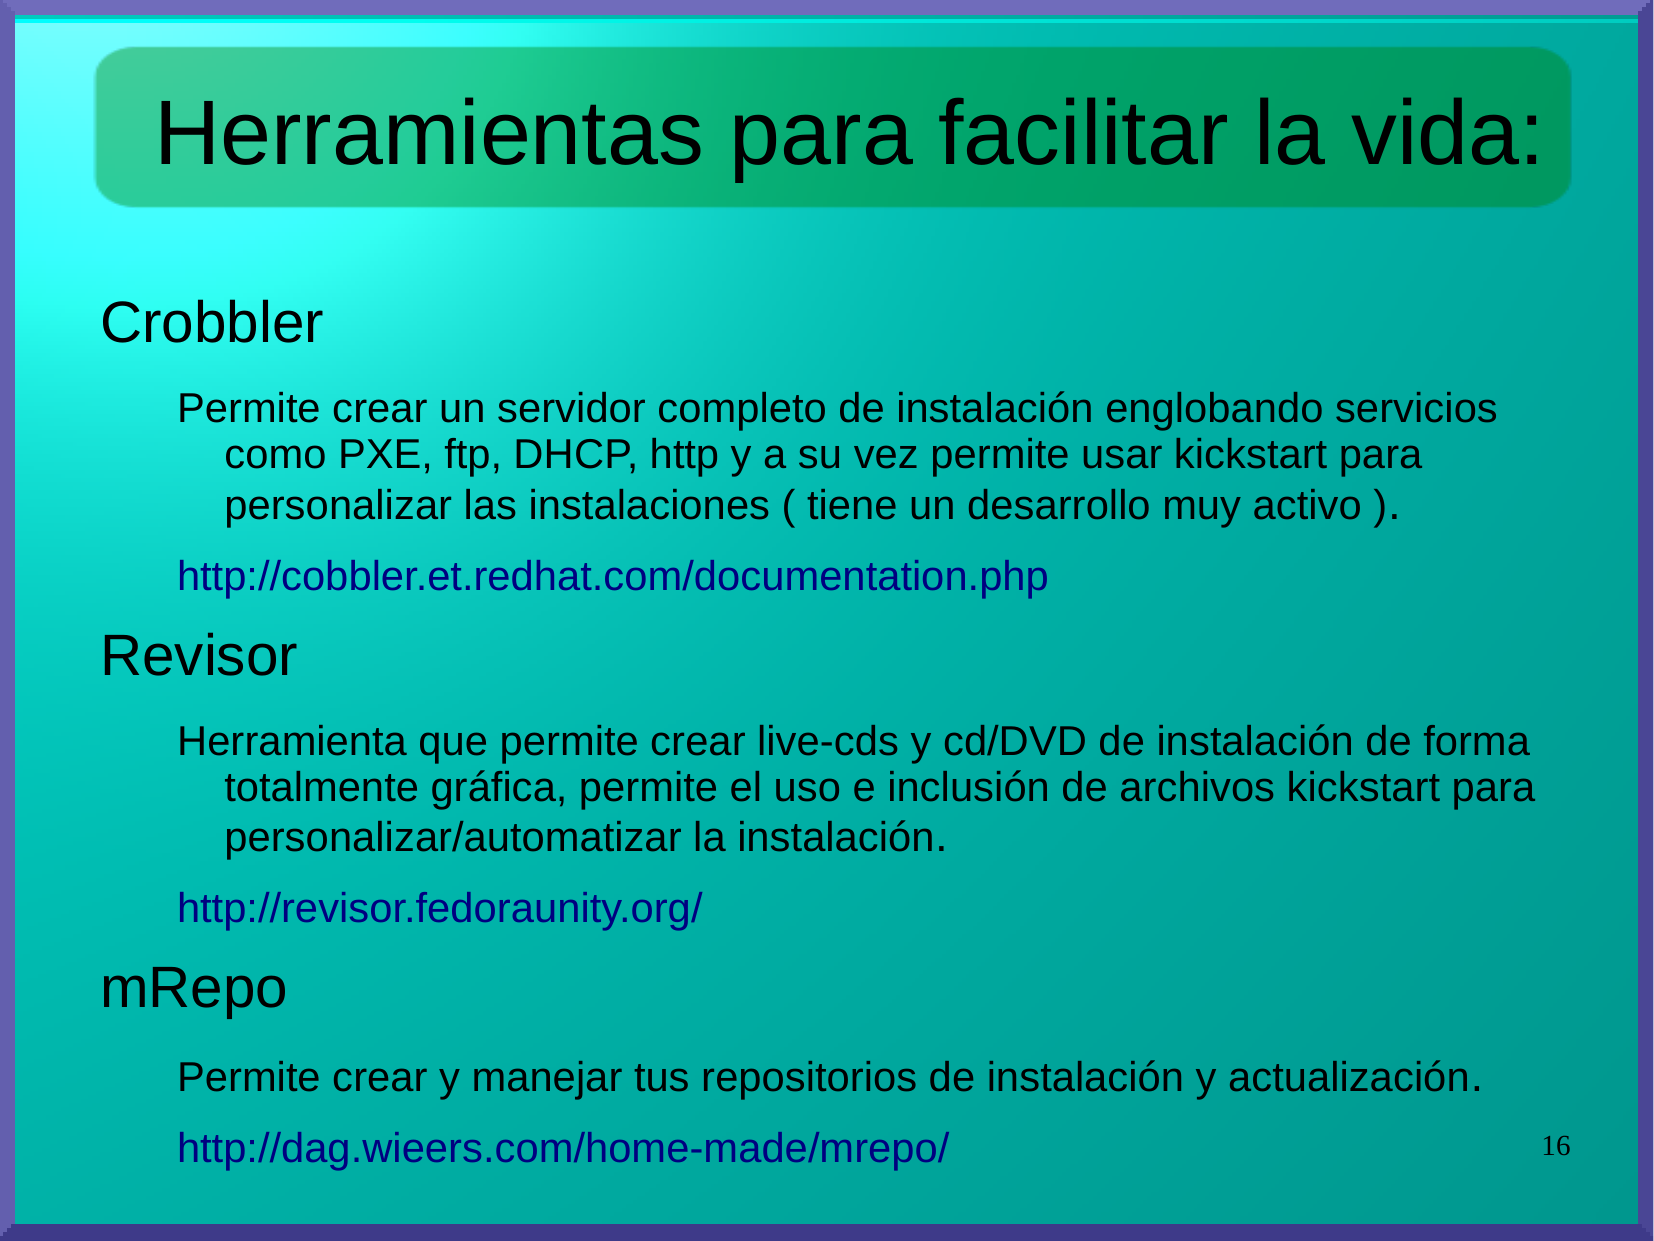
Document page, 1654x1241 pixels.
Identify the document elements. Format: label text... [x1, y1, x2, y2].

picture [0, 0, 1654, 1241]
title Herramientas para facilitar la vida: [106, 29, 1595, 237]
list Crobbler Permite crear un servidor completo de instalación englobando servicios como PXE, ftp, DHCP, http y a su vez permite usar kickstart para personalizar las instalaciones ( tiene un desarrollo muy activo ). http://cobbler.et.redhat.com/documentation.php Revisor Herramienta que permite crear live-cds y cd/DVD de instalación de forma totalmente gráfica, permite el uso e inclusión de archivos kickstart para personalizar/automatizar la instalación. http://revisor.fedoraunity.org/ mRepo Permite crear y manejar tus repositorios de instalación y actualización. http://dag.wieers.com/home-made/mrepo/ [82, 290, 1571, 1172]
